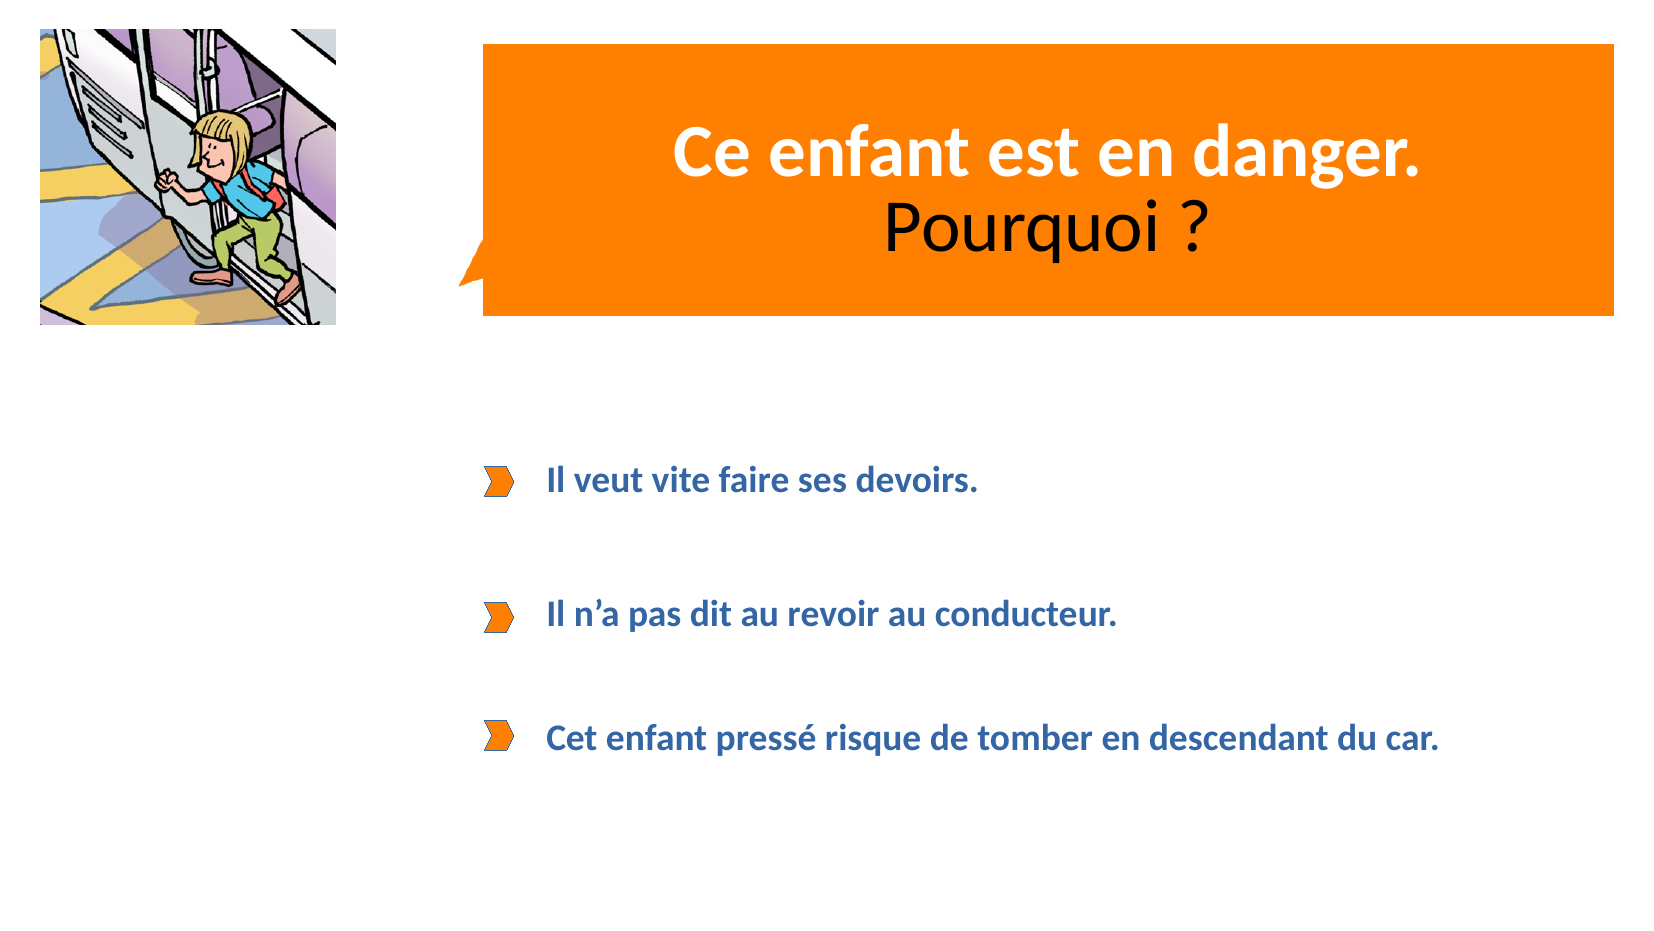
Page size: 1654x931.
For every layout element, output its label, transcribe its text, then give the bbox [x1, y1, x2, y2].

picture [5, 0, 1654, 345]
text_box [484, 720, 514, 751]
text_box Cet enfant pressé risque de tomber en descendant du car. [531, 714, 1601, 768]
text_box Il veut vite faire ses devoirs. [531, 456, 1004, 510]
text_box [484, 466, 514, 497]
text_box Il n’a pas dit au revoir au conducteur. [531, 590, 1182, 644]
text_box Ce enfant est en danger. Pourquoi ? [472, 112, 1625, 278]
text_box [484, 602, 514, 633]
